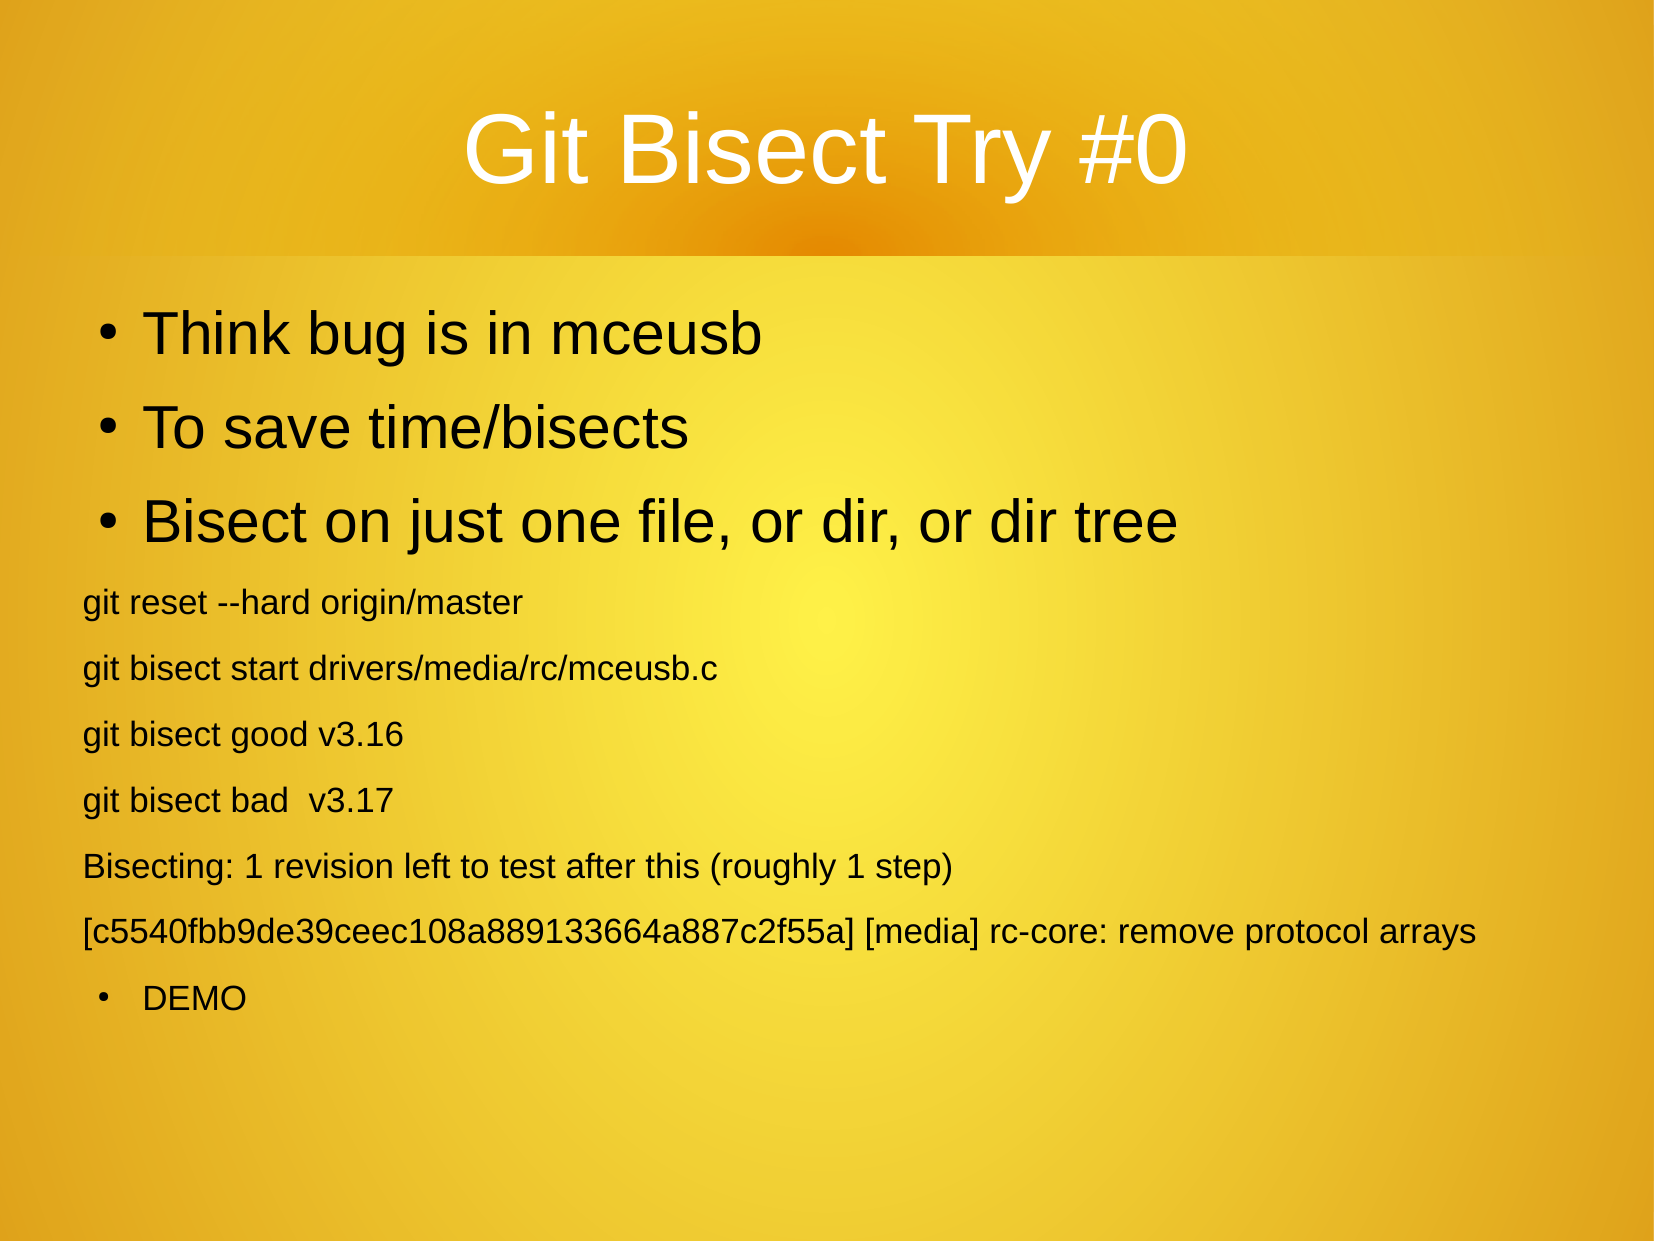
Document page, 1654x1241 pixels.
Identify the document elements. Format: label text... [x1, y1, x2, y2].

list Think bug is in mceusb To save time/bisects Bisect on just one file, or dir, or dir tree git reset --hard origin/master git bisect start drivers/media/rc/mceusb.c git bisect good v3.16 git bisect bad v3.17 Bisecting: 1 revision left to test after this (roughly 1 step) [c5540fbb9de39ceec108a889133664a887c2f55a] [media] rc-core: remove protocol arrays DEMO [82, 299, 1571, 1019]
title Git Bisect Try #0 [82, 47, 1571, 252]
